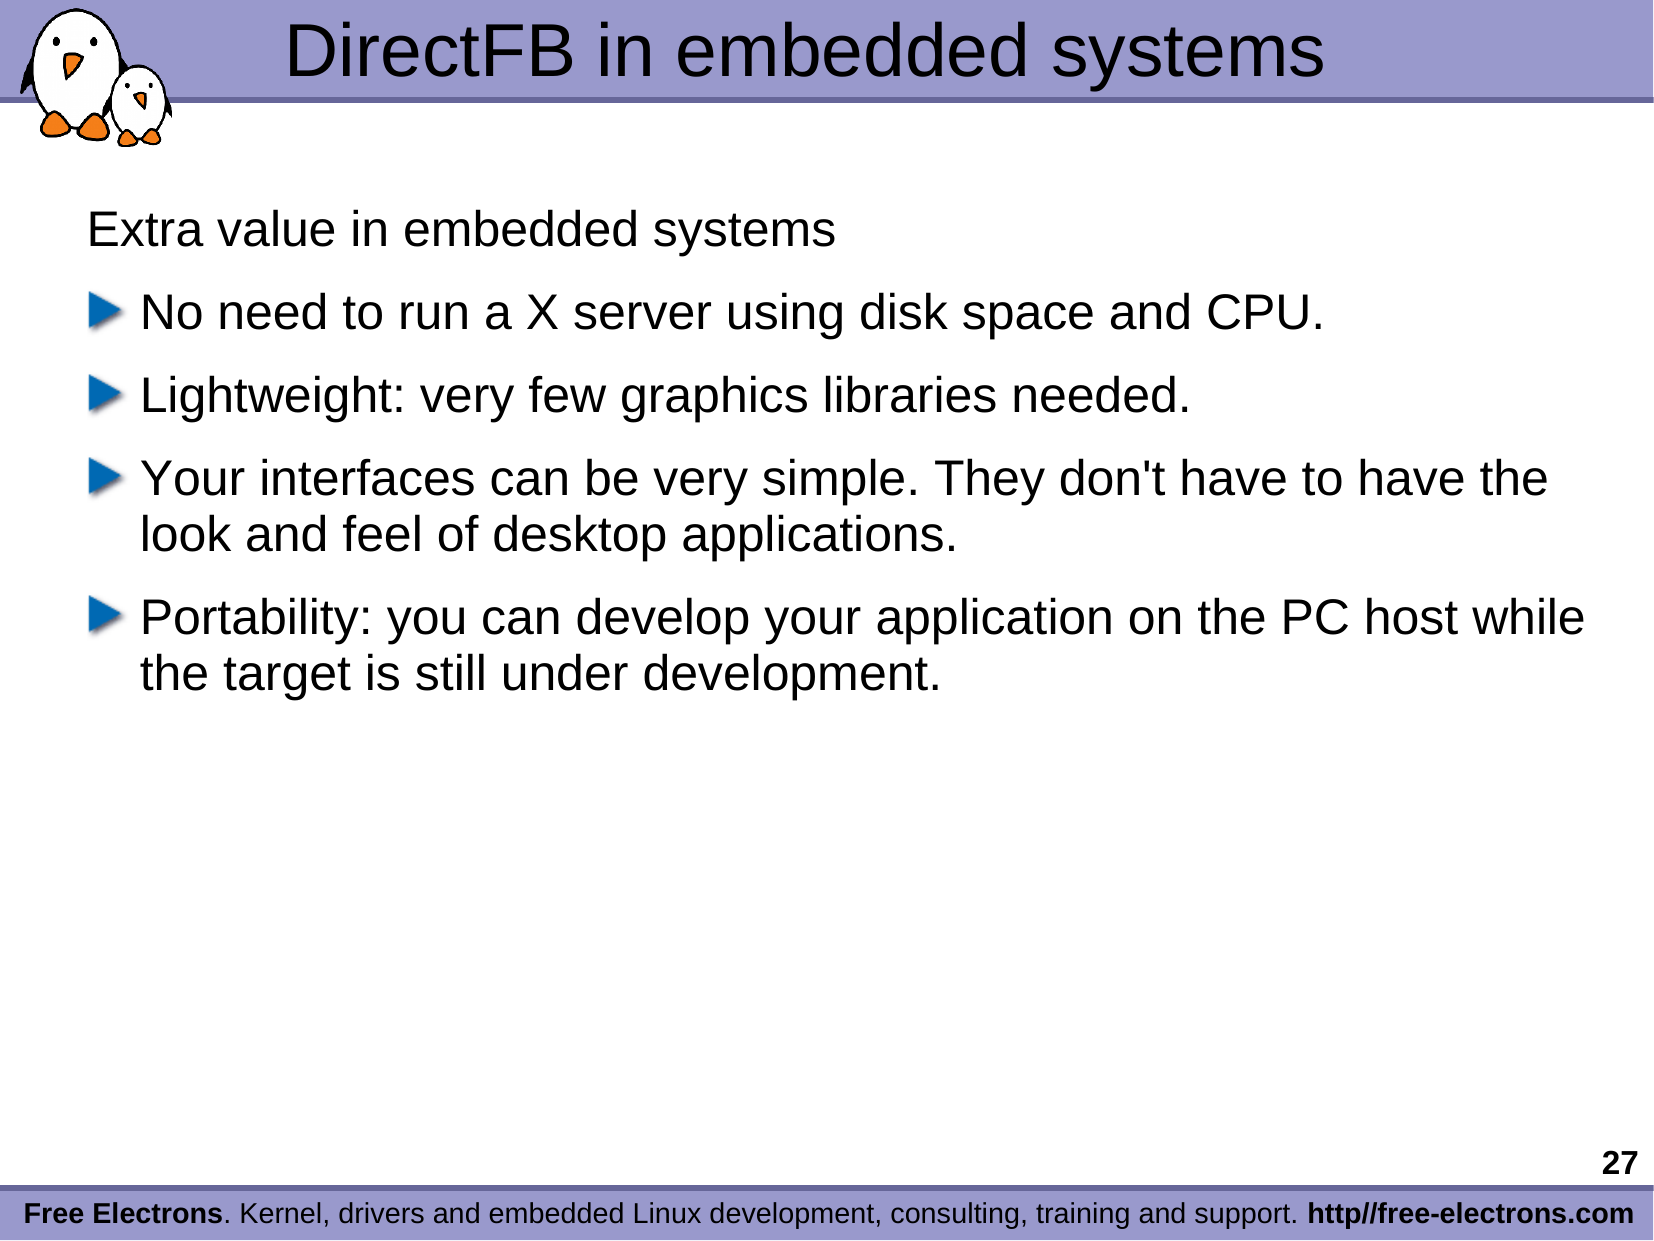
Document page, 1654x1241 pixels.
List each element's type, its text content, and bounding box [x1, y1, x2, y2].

picture [20, 8, 172, 147]
title DirectFB in embedded systems [60, 0, 1551, 101]
list Extra value in embedded systems No need to run a X server using disk space and CPU. Lightweight: very few graphics libraries needed. Your interfaces can be very simple. They don't have to have the look and feel of desktop applications. Portability: you can develop your application on the PC host while the target is still under development. [68, 201, 1592, 1118]
